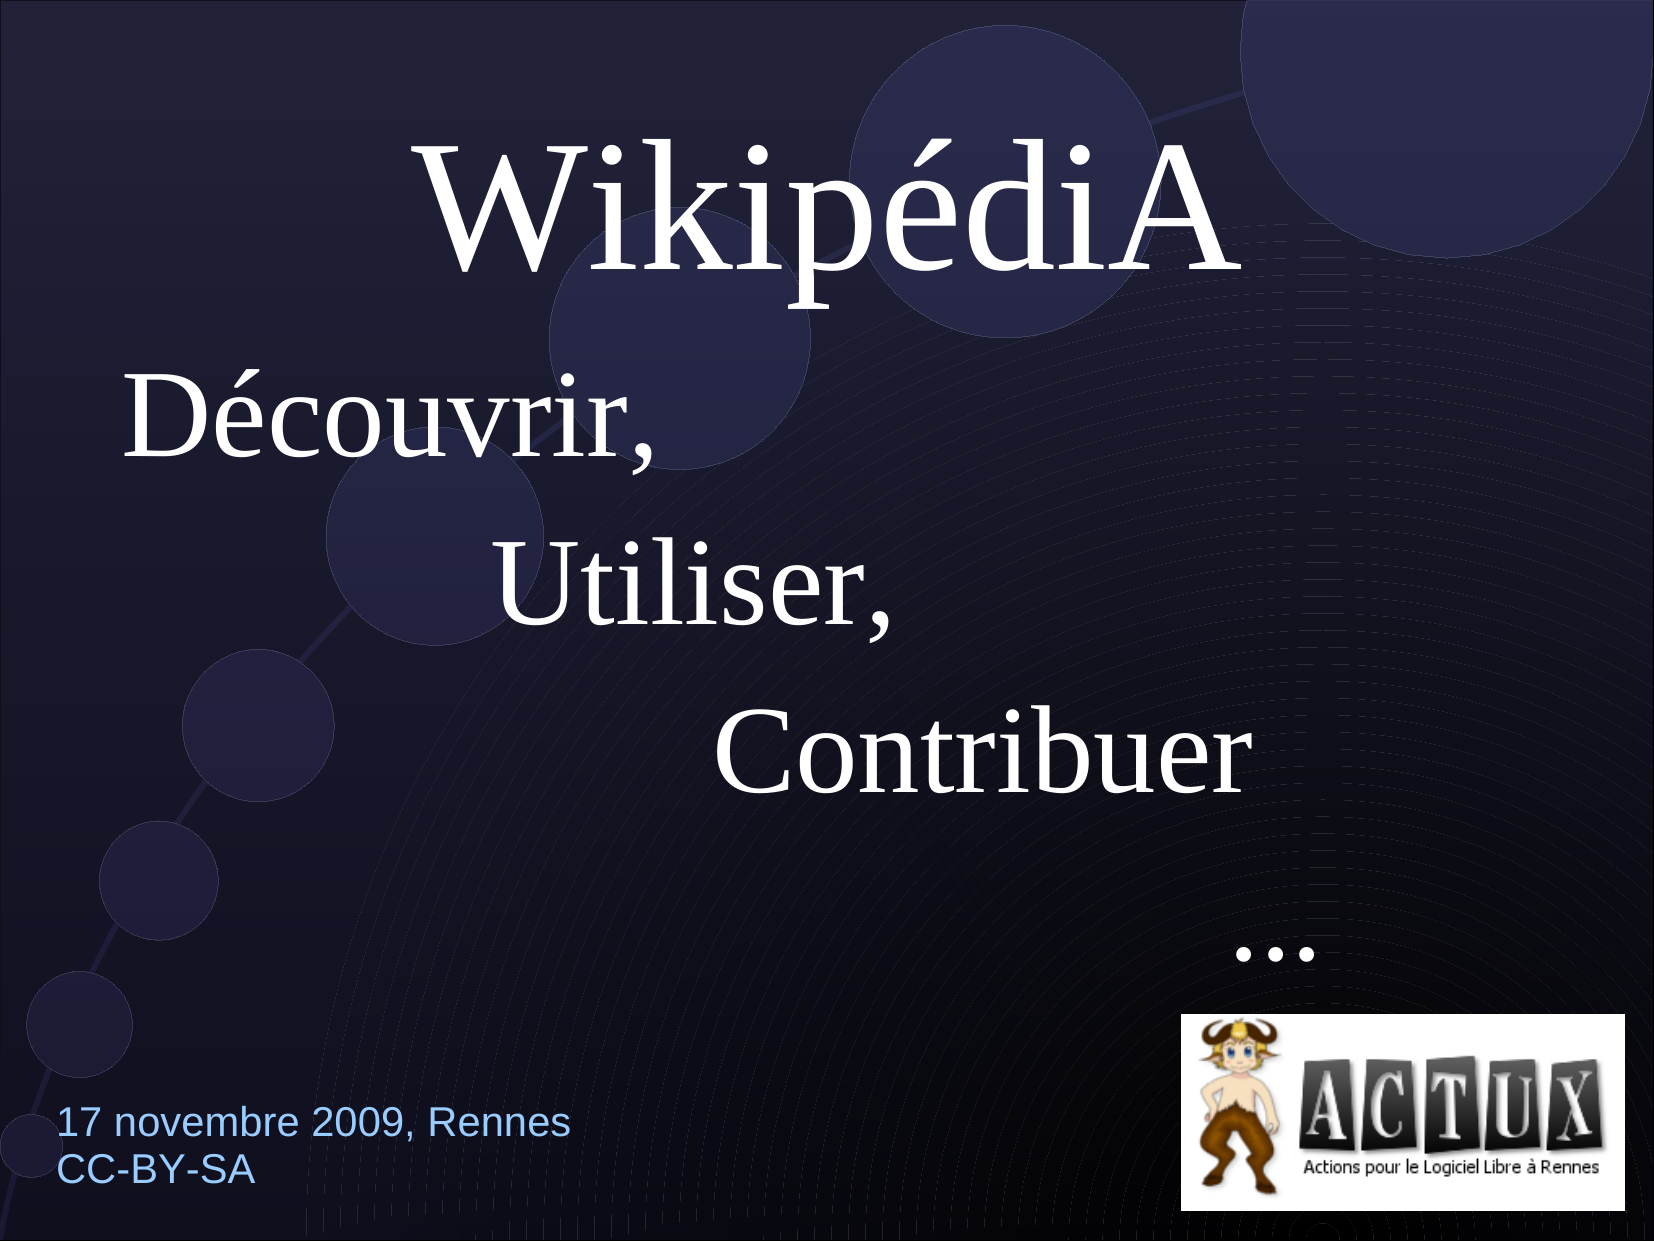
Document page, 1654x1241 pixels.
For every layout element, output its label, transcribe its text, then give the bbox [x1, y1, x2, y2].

text_box 17 novembre 2009, Rennes CC-BY-SA [41, 1045, 587, 1217]
list Découvrir, Utiliser, Contribuer ... [121, 344, 1534, 1037]
picture [1181, 1014, 1625, 1211]
title WikipédiA [121, 93, 1534, 320]
